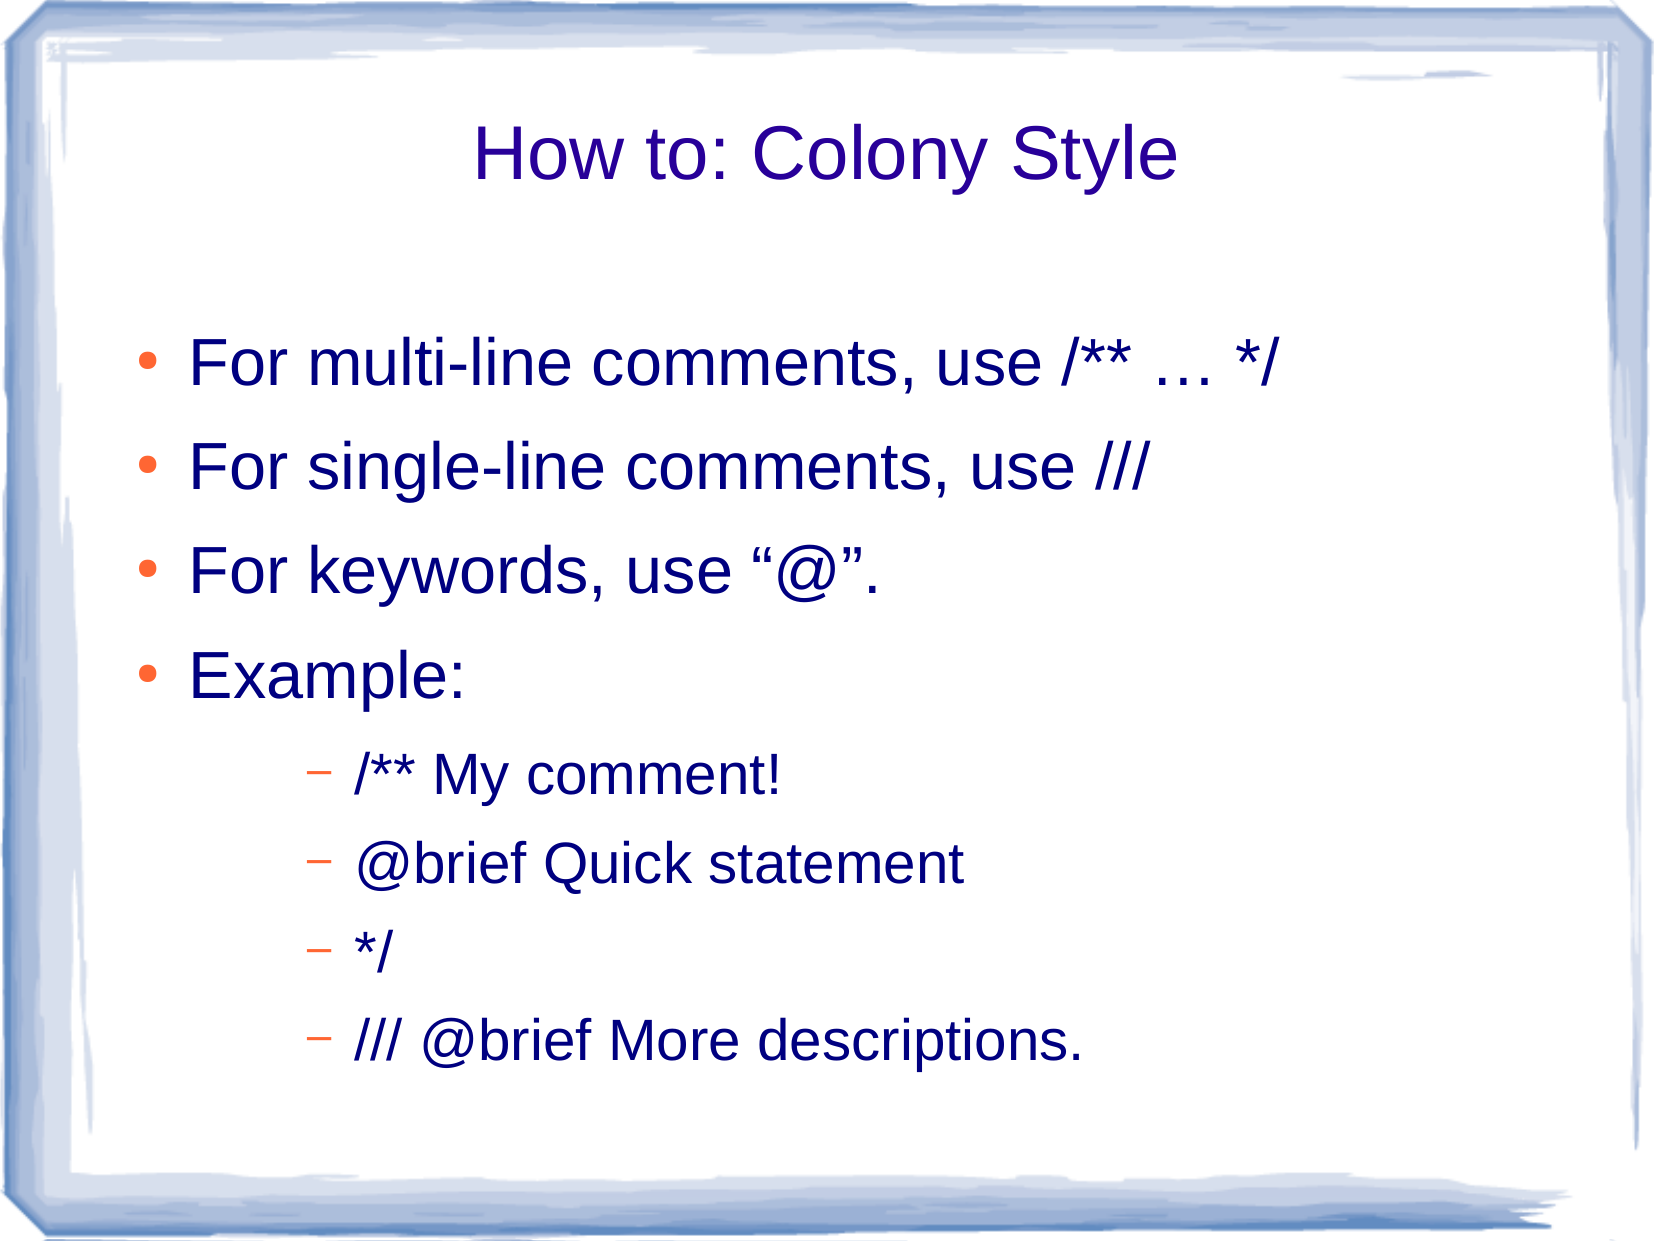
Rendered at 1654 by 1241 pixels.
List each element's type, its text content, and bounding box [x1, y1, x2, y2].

picture [0, 0, 1654, 1241]
title How to: Colony Style [82, 49, 1571, 257]
list For multi-line comments, use /** … */ For single-line comments, use /// For keywords, use “@”. Example: /** My comment! @brief Quick statement */ /// @brief More descriptions. [118, 324, 1571, 1144]
